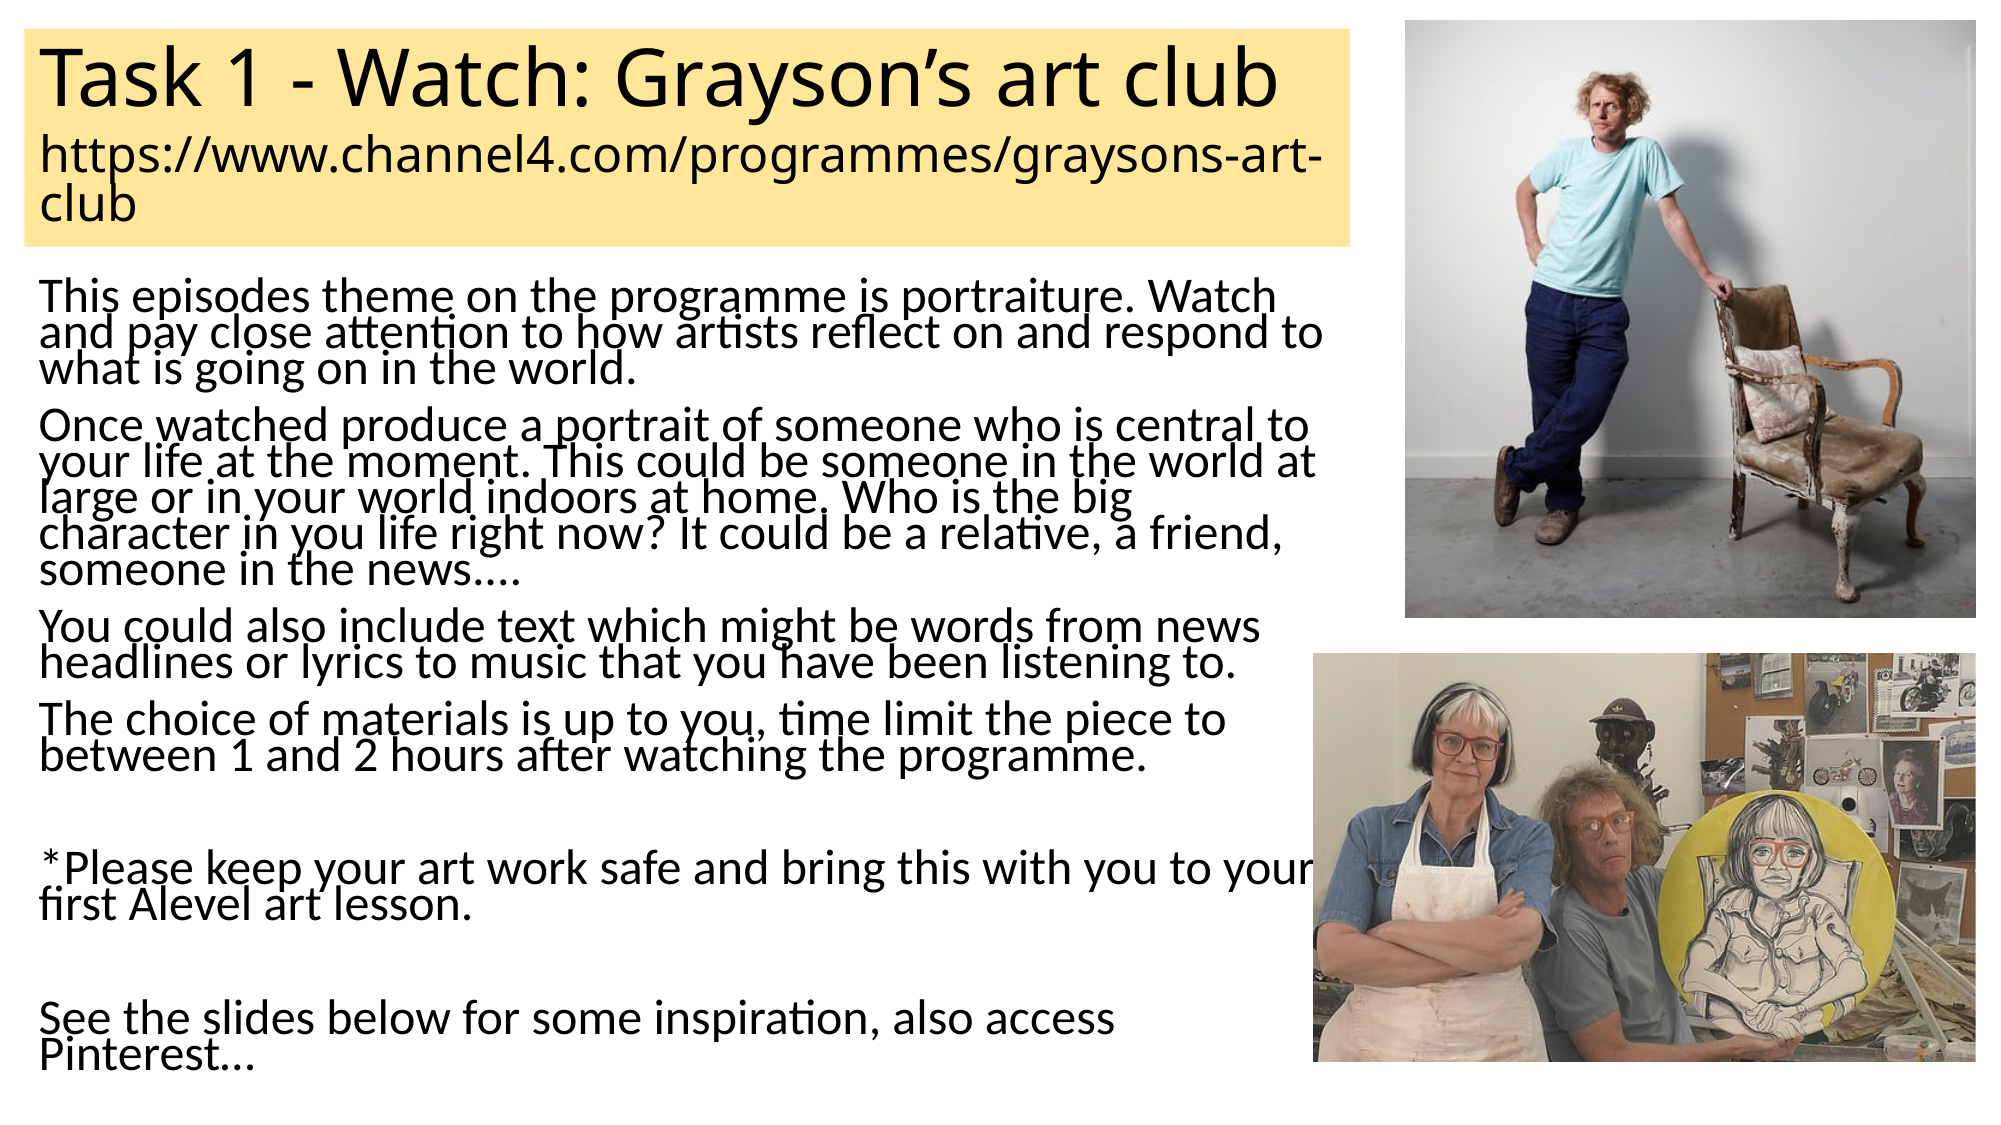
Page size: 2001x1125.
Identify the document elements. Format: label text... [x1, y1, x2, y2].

picture [1313, 653, 1976, 1062]
list This episodes theme on the programme is portraiture. Watch and pay close attention to how artists reflect on and respond to what is going on in the world. Once watched produce a portrait of someone who is central to your life at the moment. This could be someone in the world at large or in your world indoors at home. Who is the big character in you life right now? It could be a relative, a friend, someone in the news.... You could also include text which might be words from news headlines or lyrics to music that you have been listening to. The choice of materials is up to you, time limit the piece to between 1 and 2 hours after watching the programme. *Please keep your art work safe and bring this with you to your first Alevel art lesson. See the slides below for some inspiration, also access Pinterest… [23, 276, 1350, 1107]
picture [1405, 20, 1976, 618]
title Task 1 - Watch: Grayson’s art club https://www.channel4.com/programmes/graysons-art-club [24, 29, 1351, 247]
